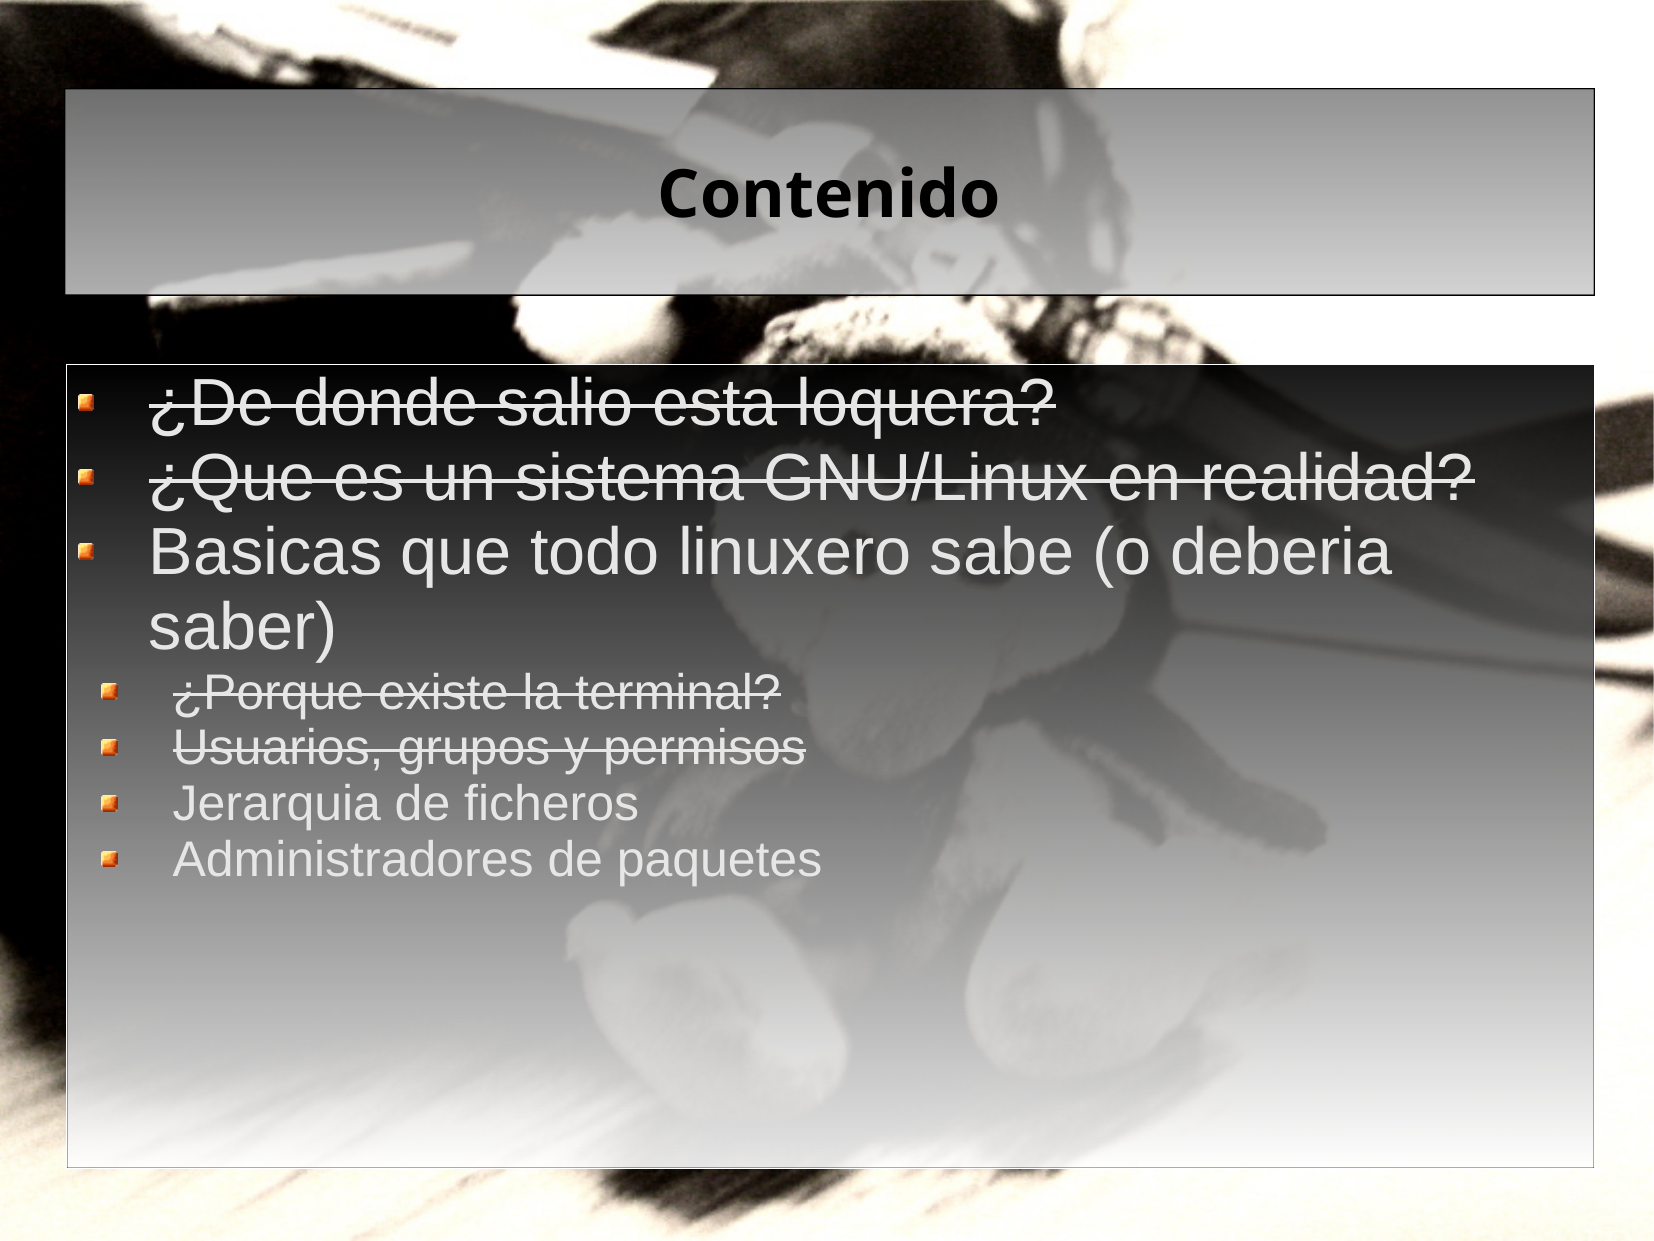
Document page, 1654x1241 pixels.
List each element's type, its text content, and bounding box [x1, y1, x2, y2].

list ¿De donde salio esta loquera? ¿Que es un sistema GNU/Linux en realidad? Basicas que todo linuxero sabe (o deberia saber) ¿Porque existe la terminal? Usuarios, grupos y permisos Jerarquia de ficheros Administradores de paquetes [66, 364, 1595, 1169]
picture [0, 0, 1654, 1241]
title Contenido [64, 88, 1595, 296]
